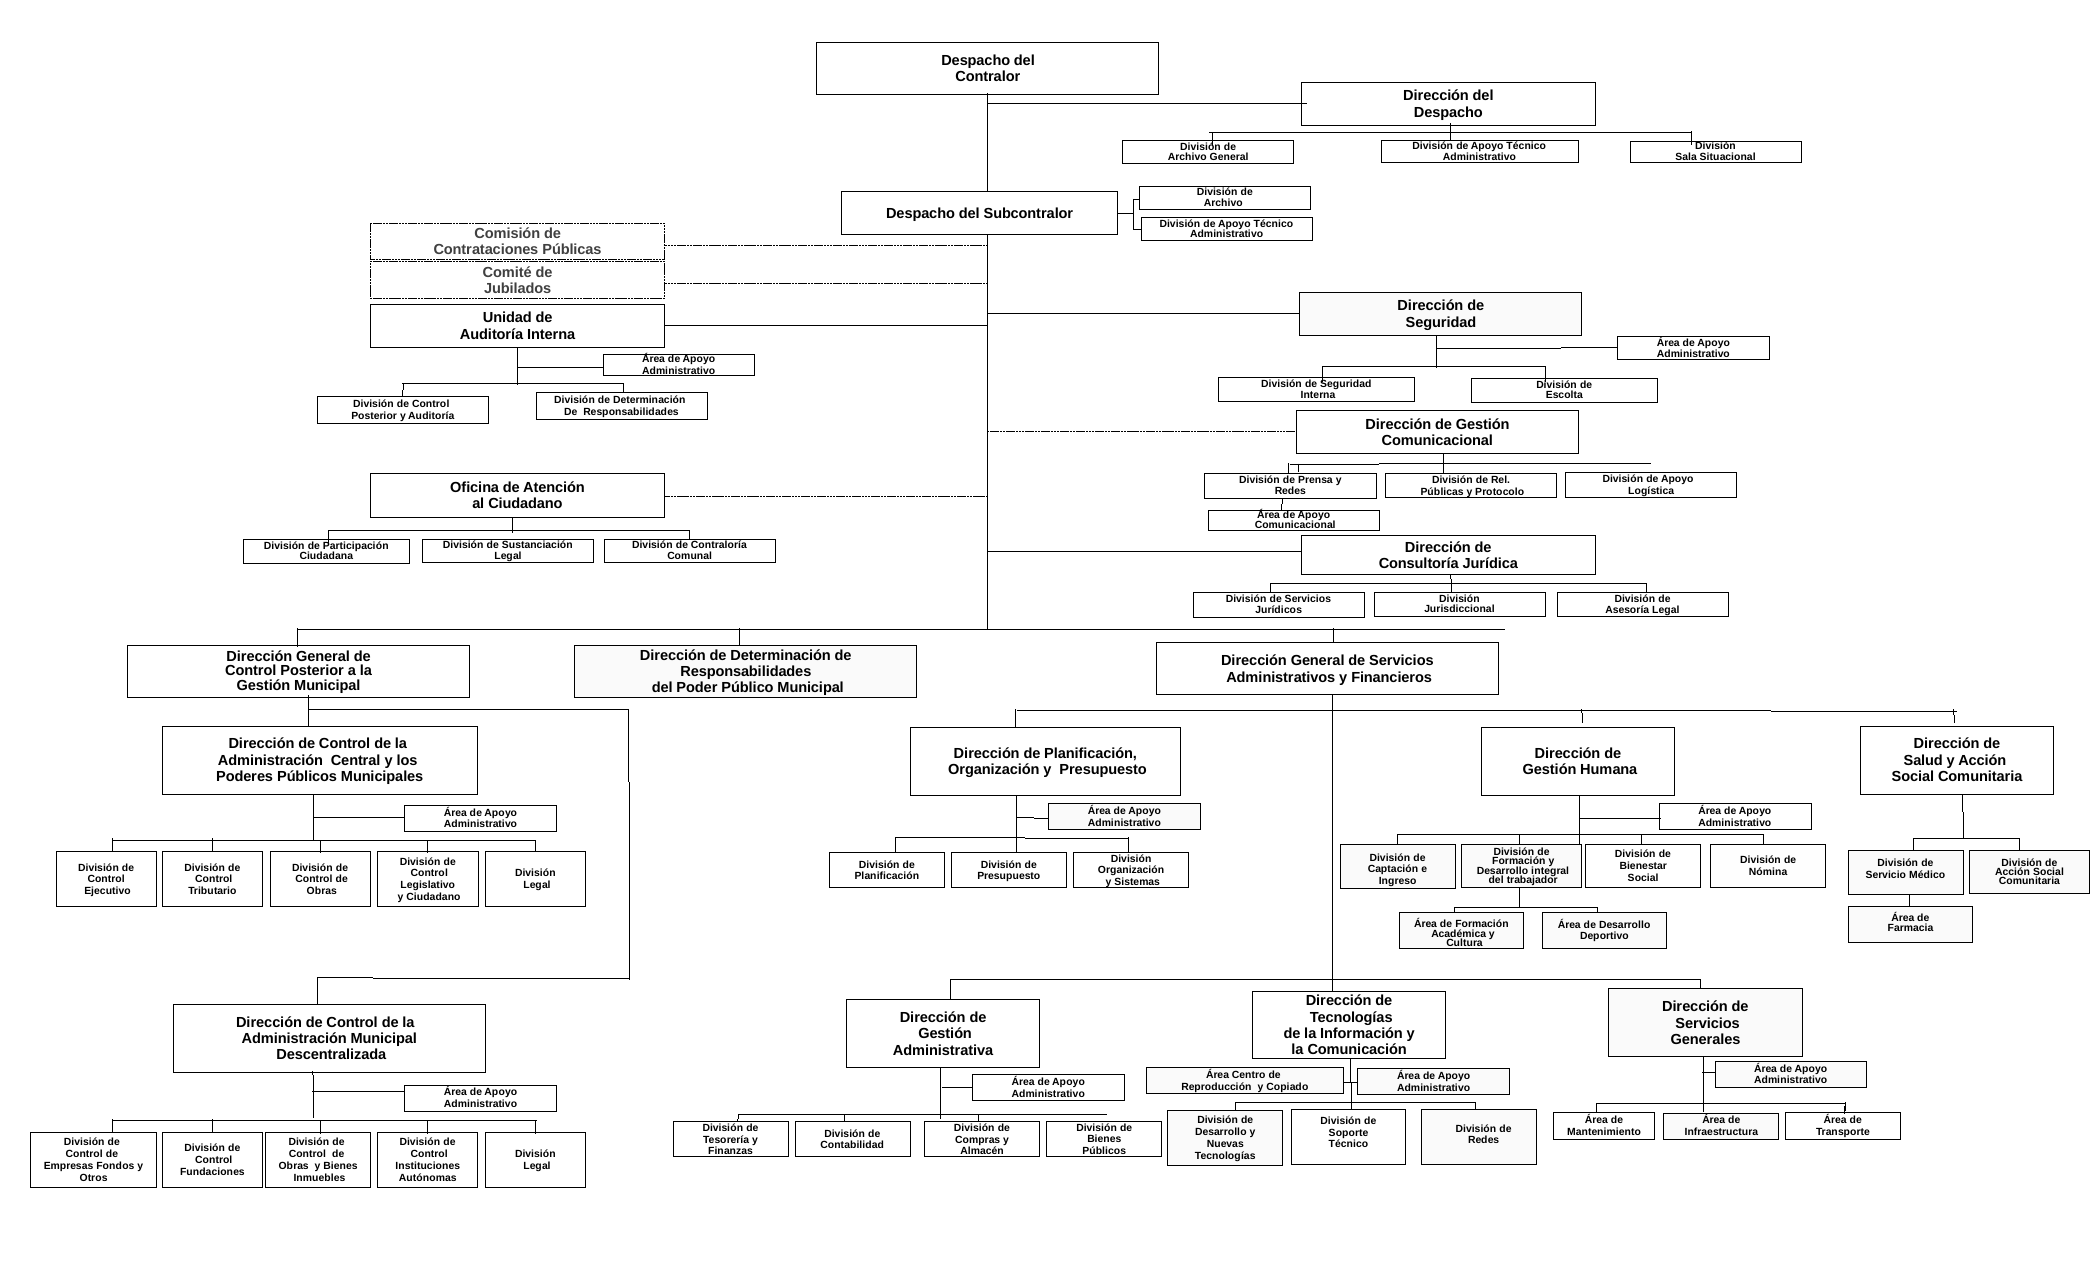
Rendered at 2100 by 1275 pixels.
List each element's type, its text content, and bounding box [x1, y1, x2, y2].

text_box Dirección de Gestión Comunicacional [1296, 410, 1579, 454]
text_box División de Archivo [1139, 186, 1311, 210]
text_box División de Asesoría Legal [1557, 592, 1729, 617]
text_box Área de Apoyo Administrativo [1357, 1068, 1510, 1095]
text_box División de Servicio Médico [1848, 850, 1964, 895]
text_box División Legal [485, 1132, 586, 1188]
text_box Área de Mantenimiento [1553, 1112, 1655, 1140]
text_box División de Control Posterior y Auditoría [317, 396, 489, 424]
text_box Dirección de Consultoría Jurídica [1301, 535, 1596, 575]
text_box División de Captación e Ingreso [1340, 844, 1456, 889]
text_box División de Control Tributario [162, 851, 263, 907]
text_box División de Participación Ciudadana [243, 539, 410, 564]
text_box Despacho del Subcontralor [841, 191, 1118, 235]
text_box Dirección de Tecnologías de la Información y la Comunicación [1252, 991, 1446, 1059]
text_box División de Desarrollo y Nuevas Tecnologías [1167, 1110, 1283, 1166]
text_box Área de Transporte [1785, 1112, 1901, 1140]
text_box División de Compras y Almacén [924, 1121, 1040, 1157]
text_box División de Rel. Públicas y Protocolo [1385, 473, 1557, 498]
text_box División de Apoyo Técnico Administrativo [1141, 217, 1313, 241]
text_box Área de Apoyo Administrativo [1048, 803, 1201, 830]
text_box División de Nómina [1710, 844, 1826, 888]
text_box División de Control Legislativo y Ciudadano [377, 851, 479, 907]
text_box Dirección General de Servicios Administrativos y Financieros [1156, 642, 1499, 695]
text_box División Jurisdiccional [1374, 592, 1546, 617]
text_box Dirección de Determinación de Responsabilidades del Poder Público Municipal [574, 645, 917, 698]
text_box División de Acción Social Comunitaria [1969, 850, 2090, 894]
text_box [1291, 1153, 1406, 1165]
text_box División de Escolta [1471, 378, 1658, 403]
text_box División de Servicios Jurídicos [1193, 592, 1365, 618]
text_box Oficina de Atención al Ciudadano [370, 473, 665, 518]
text_box División de Archivo General [1122, 140, 1294, 164]
text_box Dirección de Control de la Administración Municipal Descentralizada [173, 1004, 486, 1073]
text_box División de Soporte Técnico [1284, 1107, 1413, 1153]
text_box Área de Apoyo Administrativo [972, 1074, 1125, 1101]
text_box Dirección de Gestión Administrativa [846, 999, 1040, 1068]
text_box División de Apoyo Técnico Administrativo [1381, 140, 1579, 163]
text_box Área de Apoyo Administrativo [404, 1085, 557, 1112]
text_box Área de Desarrollo Deportivo [1542, 912, 1667, 949]
text_box División de Seguridad Interna [1218, 377, 1415, 402]
text_box Comité de Jubilados [370, 261, 665, 299]
text_box División de Prensa y Redes [1204, 473, 1377, 499]
text_box División Sala Situacional [1630, 141, 1802, 163]
text_box Despacho del Contralor [816, 42, 1159, 95]
text_box División de Control Ejecutivo [56, 851, 157, 907]
text_box Área de Apoyo Administrativo [603, 354, 755, 376]
text_box División de Bienestar Social [1585, 844, 1701, 888]
text_box Dirección de Gestión Humana [1481, 727, 1675, 796]
text_box División de Presupuesto [951, 852, 1067, 888]
text_box División de Redes [1419, 1115, 1548, 1163]
text_box División de Control Fundaciones [162, 1132, 263, 1188]
text_box Área de Farmacia [1848, 906, 1973, 943]
text_box Dirección de Servicios Generales [1608, 988, 1803, 1057]
text_box División de Control Instituciones Autónomas [377, 1132, 478, 1188]
text_box Área de Apoyo Administrativo [1715, 1061, 1867, 1088]
text_box División de Control de Obras y Bienes Inmuebles [265, 1132, 371, 1188]
text_box Dirección General de Control Posterior a la Gestión Municipal [127, 645, 470, 698]
text_box Dirección de Planificación, Organización y Presupuesto [910, 727, 1181, 796]
text_box Dirección de Control de la Administración Central y los Poderes Públicos Municipales [162, 726, 478, 795]
text_box División de Sustanciación Legal [422, 539, 594, 563]
text_box Área de Apoyo Administrativo [1659, 803, 1812, 830]
text_box Dirección de Seguridad [1299, 292, 1582, 336]
text_box División de Control de Obras [270, 851, 371, 907]
text_box Área de Infraestructura [1663, 1113, 1779, 1140]
text_box División de Apoyo Logística [1565, 472, 1737, 498]
text_box Área de Apoyo Administrativo [404, 805, 557, 832]
text_box Unidad de Auditoría Interna [370, 304, 665, 348]
text_box División de Bienes Públicos [1046, 1121, 1162, 1157]
text_box División de Formación y Desarrollo integral del trabajador [1461, 844, 1582, 888]
text_box División de Planificación [829, 852, 945, 888]
text_box División de Control de Empresas Fondos y Otros [30, 1132, 157, 1188]
text_box Área de Formación Académica y Cultura [1399, 912, 1524, 949]
text_box Área Centro de Reproducción y Copiado [1146, 1067, 1344, 1094]
text_box División Legal [485, 851, 586, 907]
text_box División de Determinación De Responsabilidades [536, 392, 708, 420]
text_box Área de Apoyo Comunicacional [1208, 510, 1380, 531]
text_box [1421, 1109, 1537, 1115]
text_box División de Tesorería y Finanzas [673, 1121, 789, 1157]
text_box Comisión de Contrataciones Públicas [370, 223, 665, 260]
text_box Área de Apoyo Administrativo [1617, 336, 1770, 360]
text_box División Organización y Sistemas [1073, 852, 1189, 888]
text_box División de Contabilidad [795, 1121, 911, 1157]
text_box Dirección del Despacho [1301, 82, 1596, 126]
text_box Dirección de Salud y Acción Social Comunitaria [1860, 726, 2054, 795]
text_box División de Contraloría Comunal [604, 539, 776, 563]
